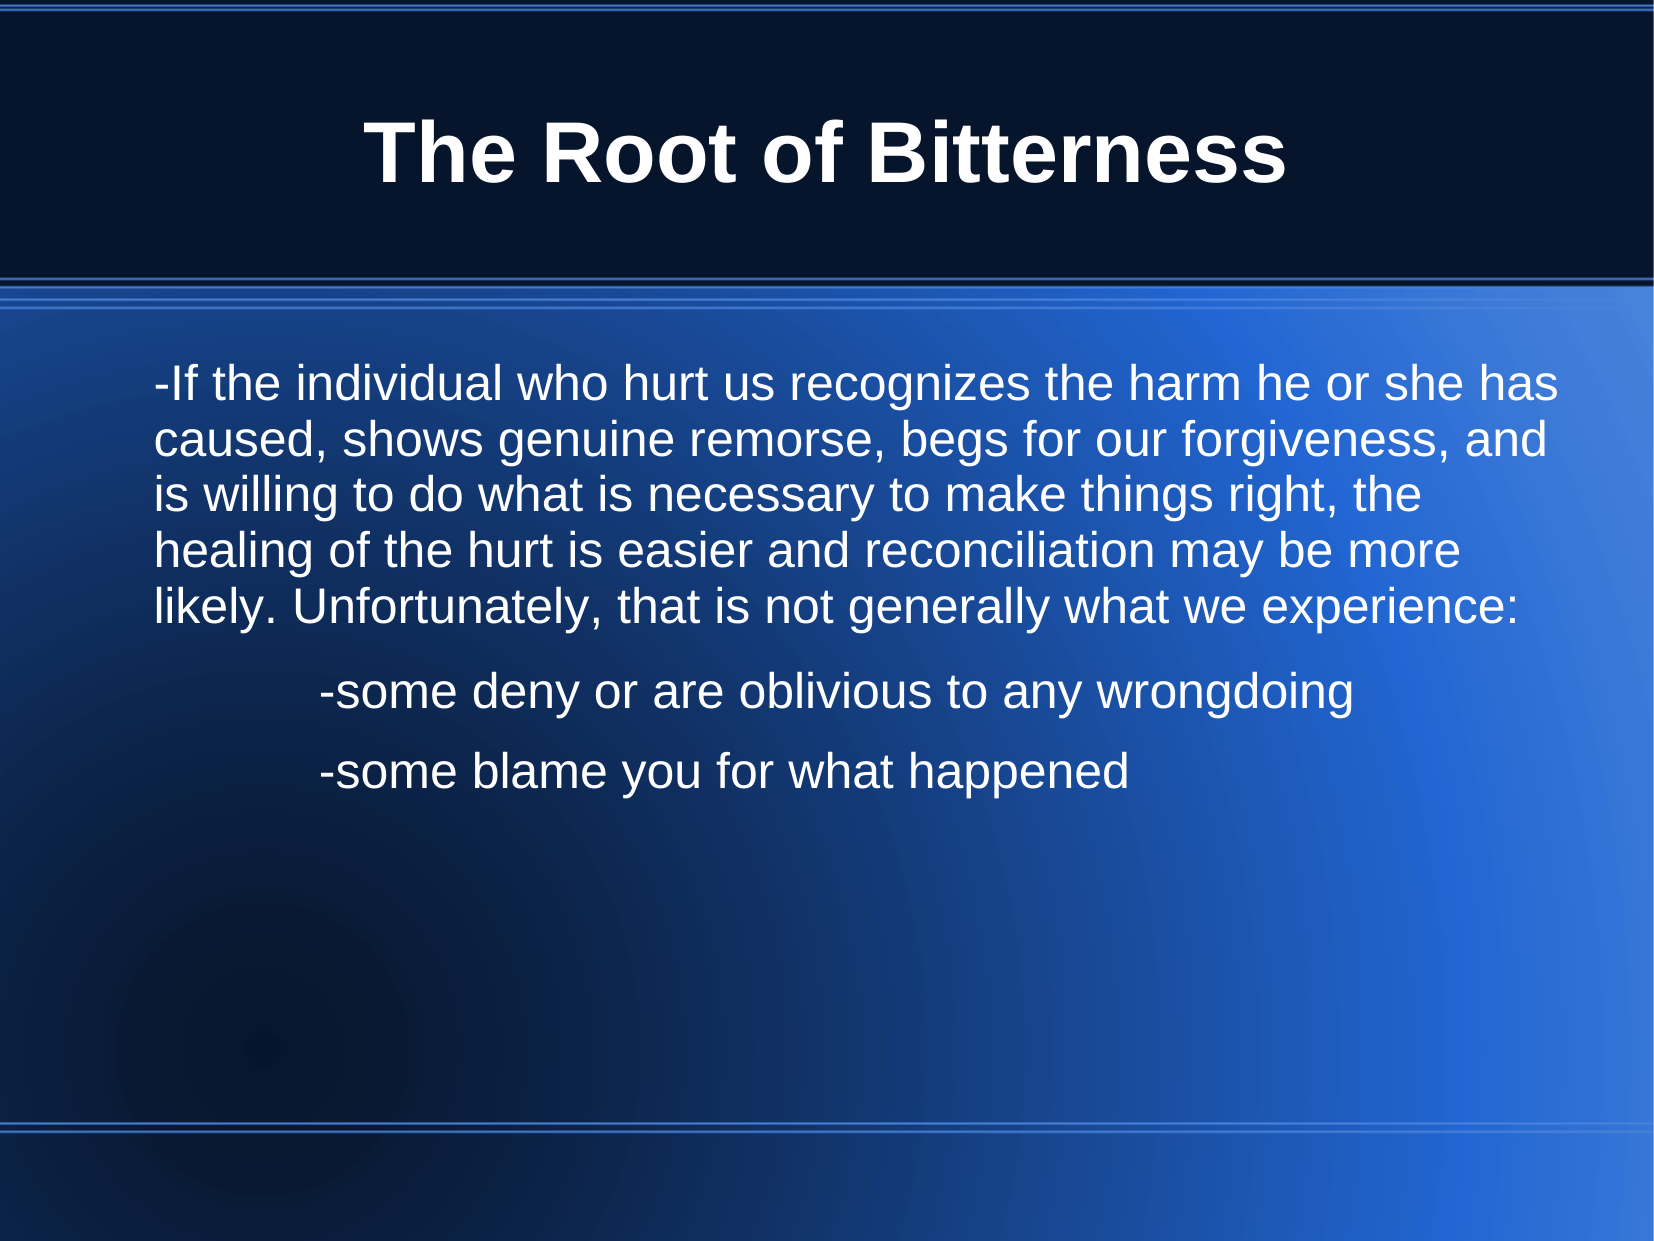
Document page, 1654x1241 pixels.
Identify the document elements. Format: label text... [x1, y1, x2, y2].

picture [0, 0, 1654, 1241]
title The Root of Bitterness [82, 49, 1571, 257]
list -If the individual who hurt us recognizes the harm he or she has caused, shows genuine remorse, begs for our forgiveness, and is willing to do what is necessary to make things right, the healing of the hurt is easier and reconciliation may be more likely. Unfortunately, that is not generally what we experience: -some deny or are oblivious to any wrongdoing -some blame you for what happened [82, 355, 1571, 1058]
